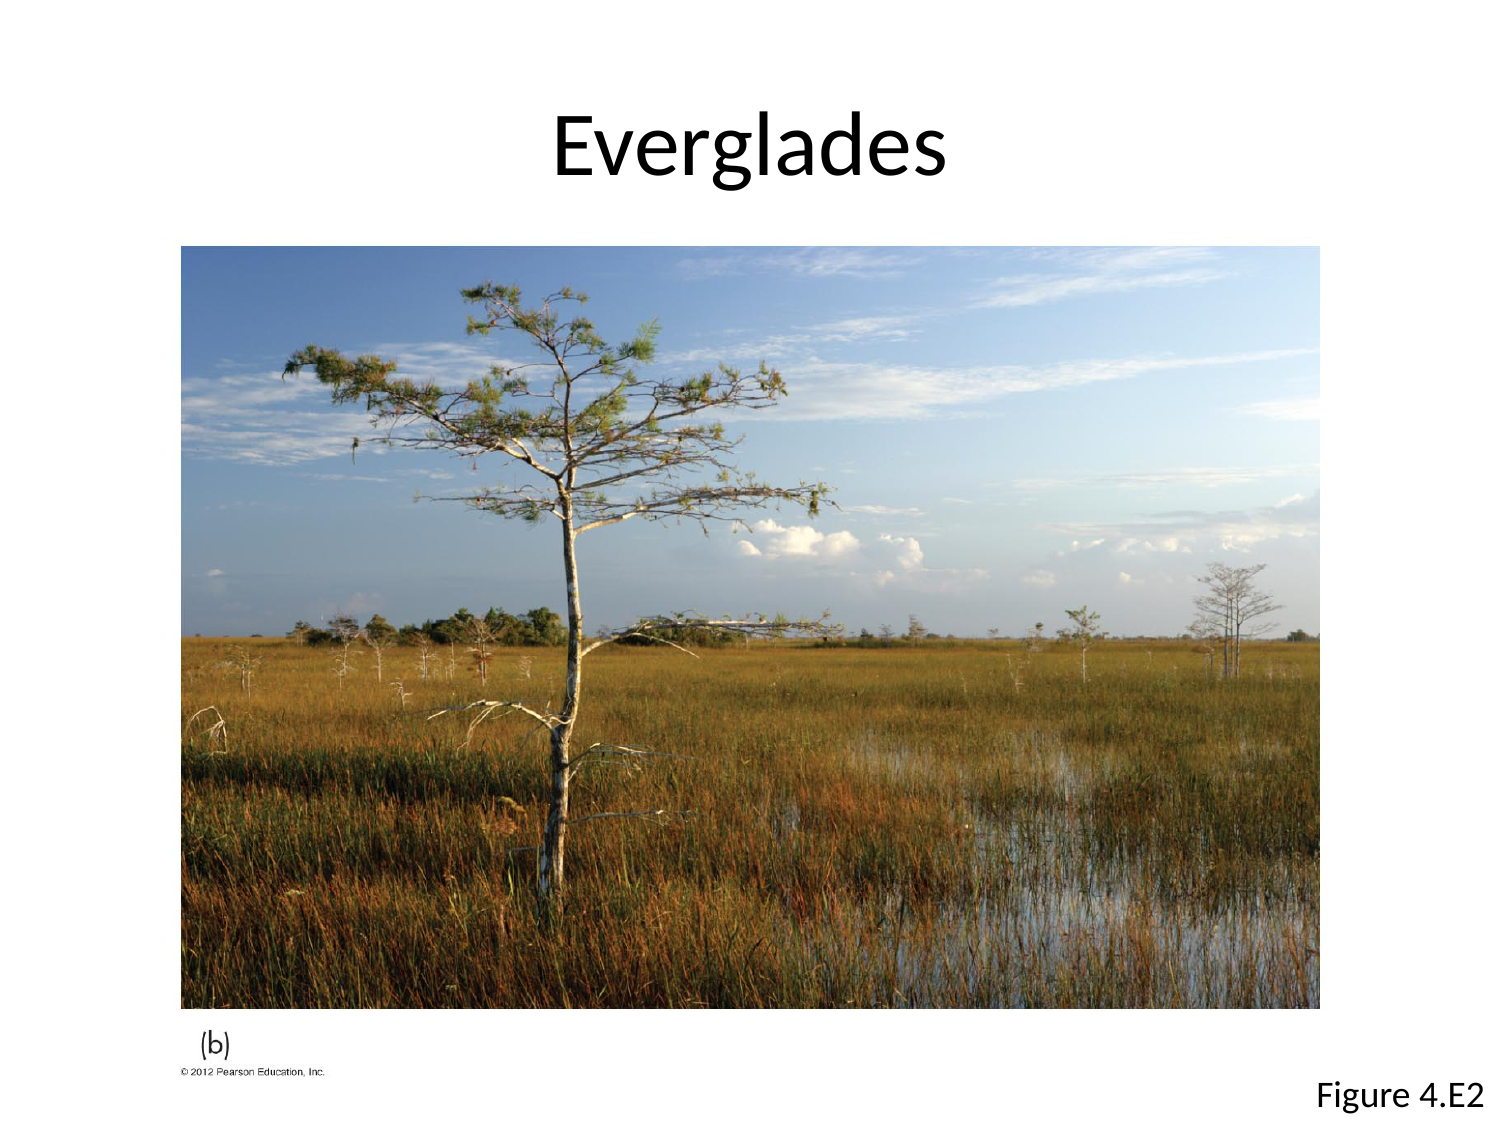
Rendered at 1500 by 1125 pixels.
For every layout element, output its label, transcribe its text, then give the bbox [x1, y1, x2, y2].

picture [172, 237, 1328, 1088]
title Everglades [75, 45, 1425, 233]
list Figure 4.E2 [1224, 1062, 1500, 1125]
